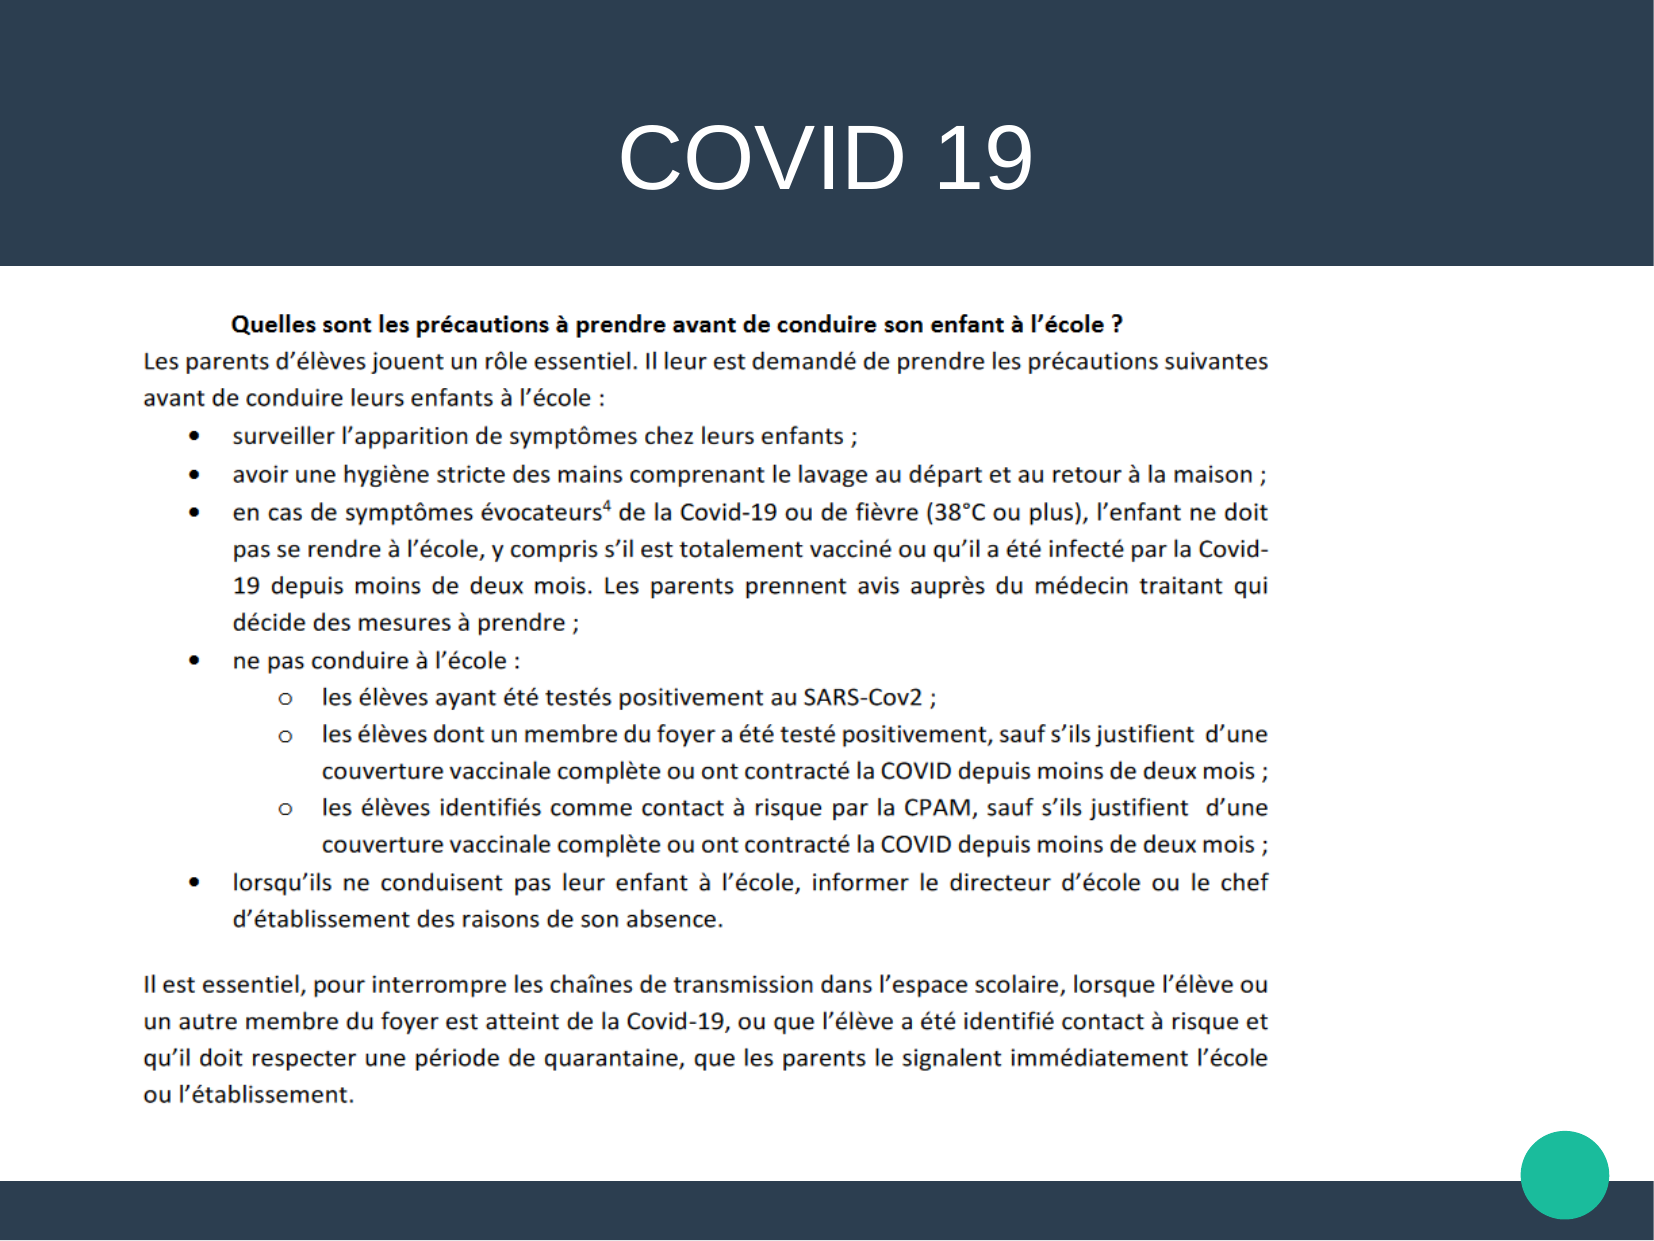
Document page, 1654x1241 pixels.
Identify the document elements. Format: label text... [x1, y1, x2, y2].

picture [76, 291, 1376, 334]
title COVID 19 [82, 49, 1571, 257]
list KJ [28, 334, 1517, 1162]
